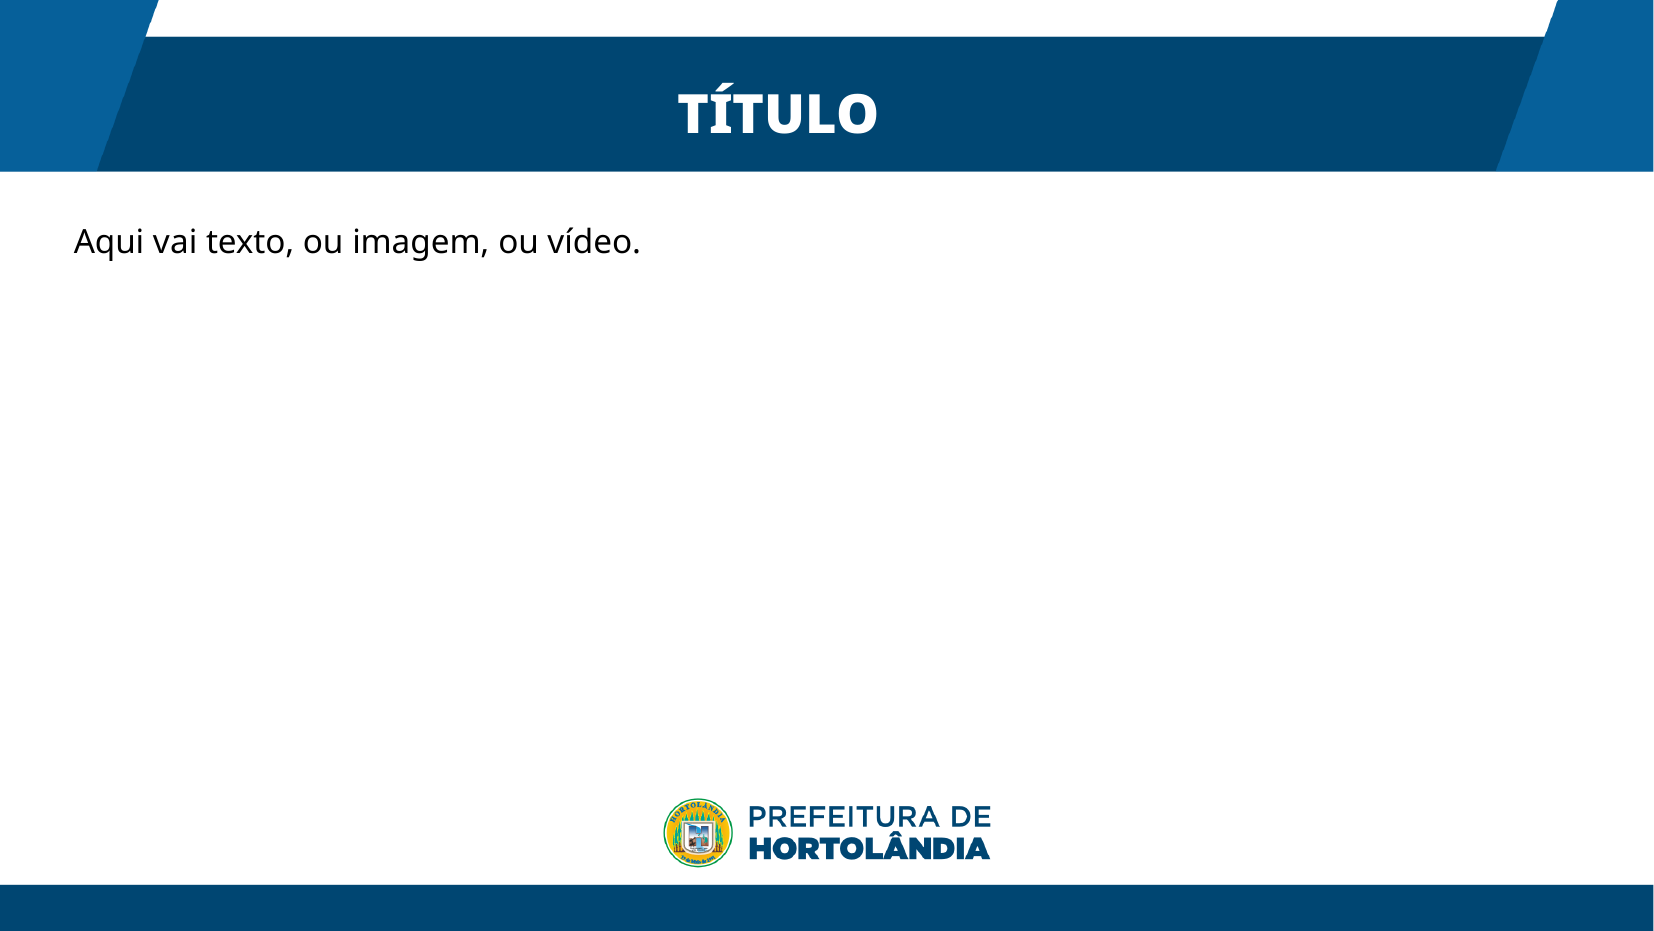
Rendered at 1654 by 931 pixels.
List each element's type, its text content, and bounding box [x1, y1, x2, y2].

picture [0, 0, 1654, 931]
text_box Aqui vai texto, ou imagem, ou vídeo. [59, 210, 1565, 739]
text_box TÍTULO [662, 67, 916, 148]
